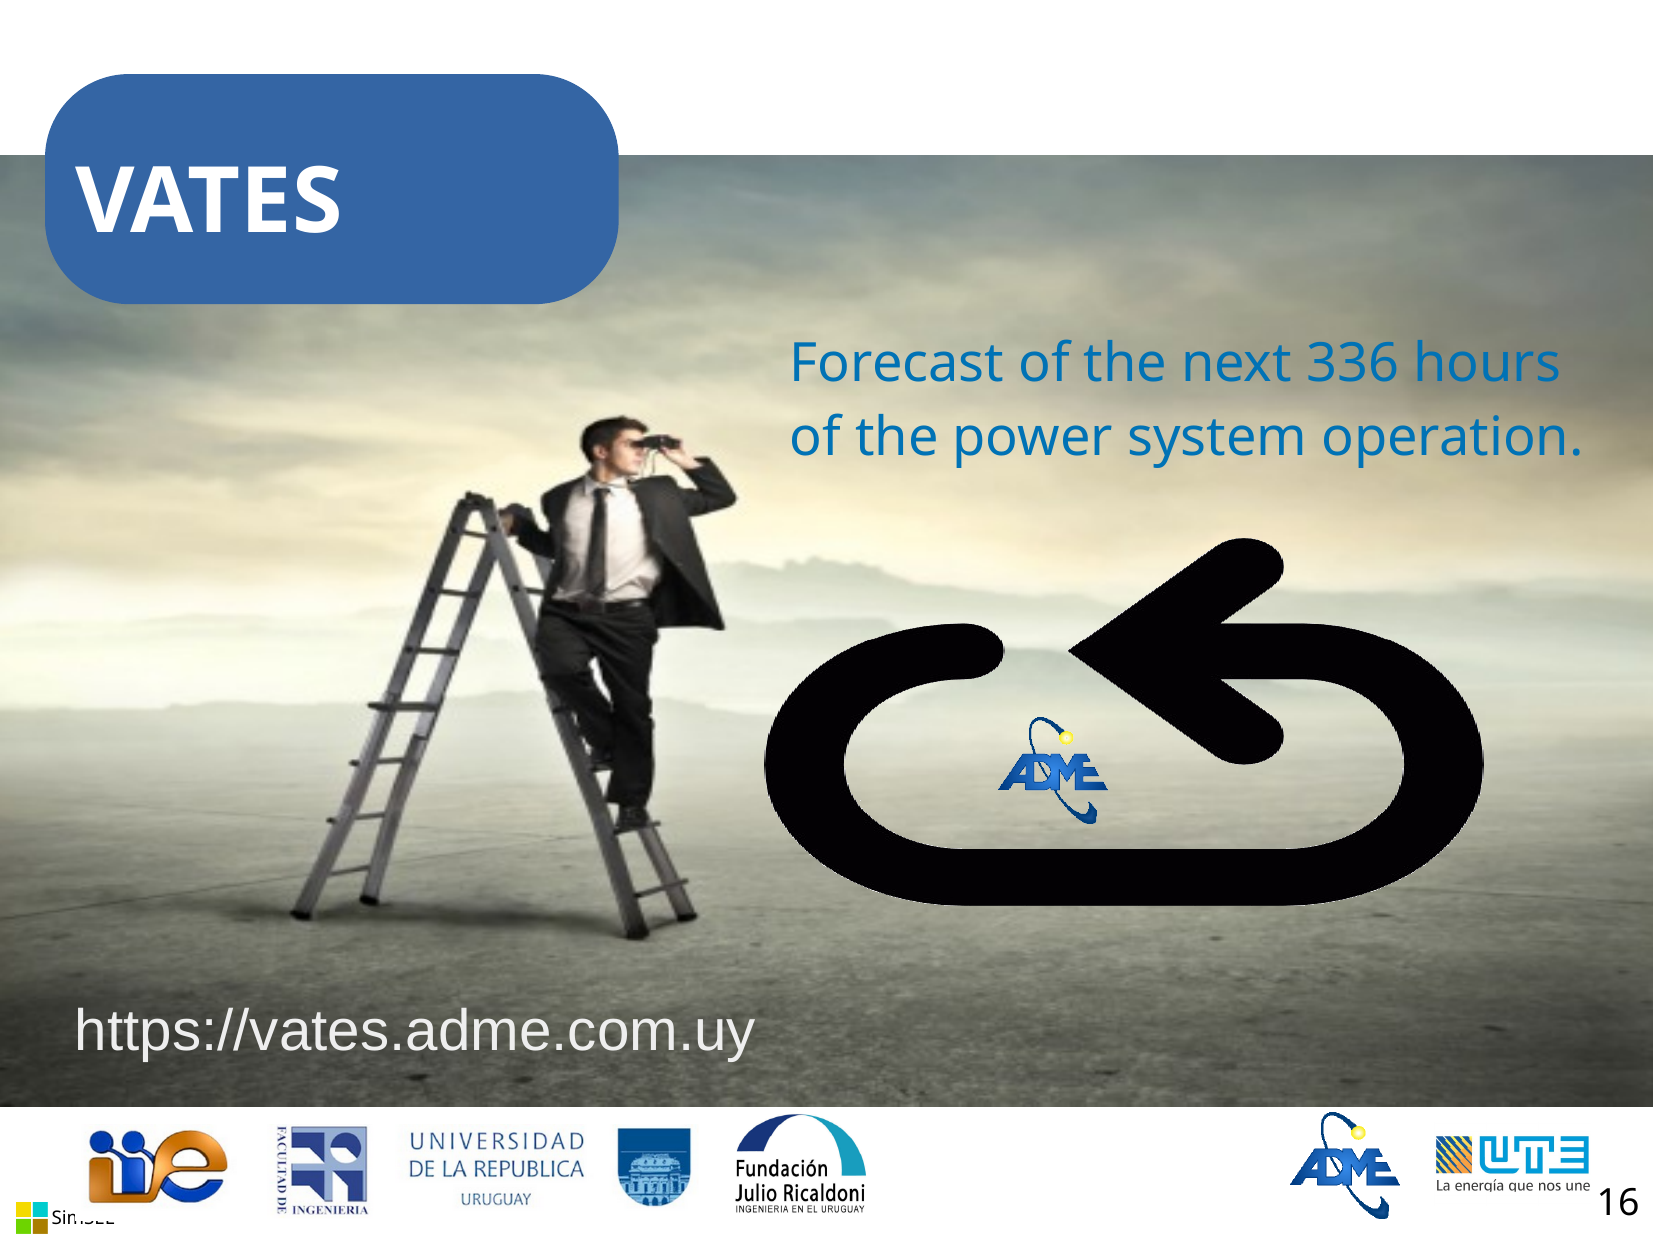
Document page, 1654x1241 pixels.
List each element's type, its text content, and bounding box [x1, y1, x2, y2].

picture [75, 1118, 715, 1221]
picture [1434, 1122, 1591, 1206]
text_box VATES [45, 74, 619, 295]
picture [1290, 1112, 1403, 1221]
picture [0, 155, 1653, 1107]
picture [731, 1113, 870, 1218]
picture [15, 1201, 49, 1235]
text_box https://vates.adme.com.uy [59, 990, 781, 1097]
title Forecast of the next 336 hours of the power system operation. [783, 279, 1591, 467]
